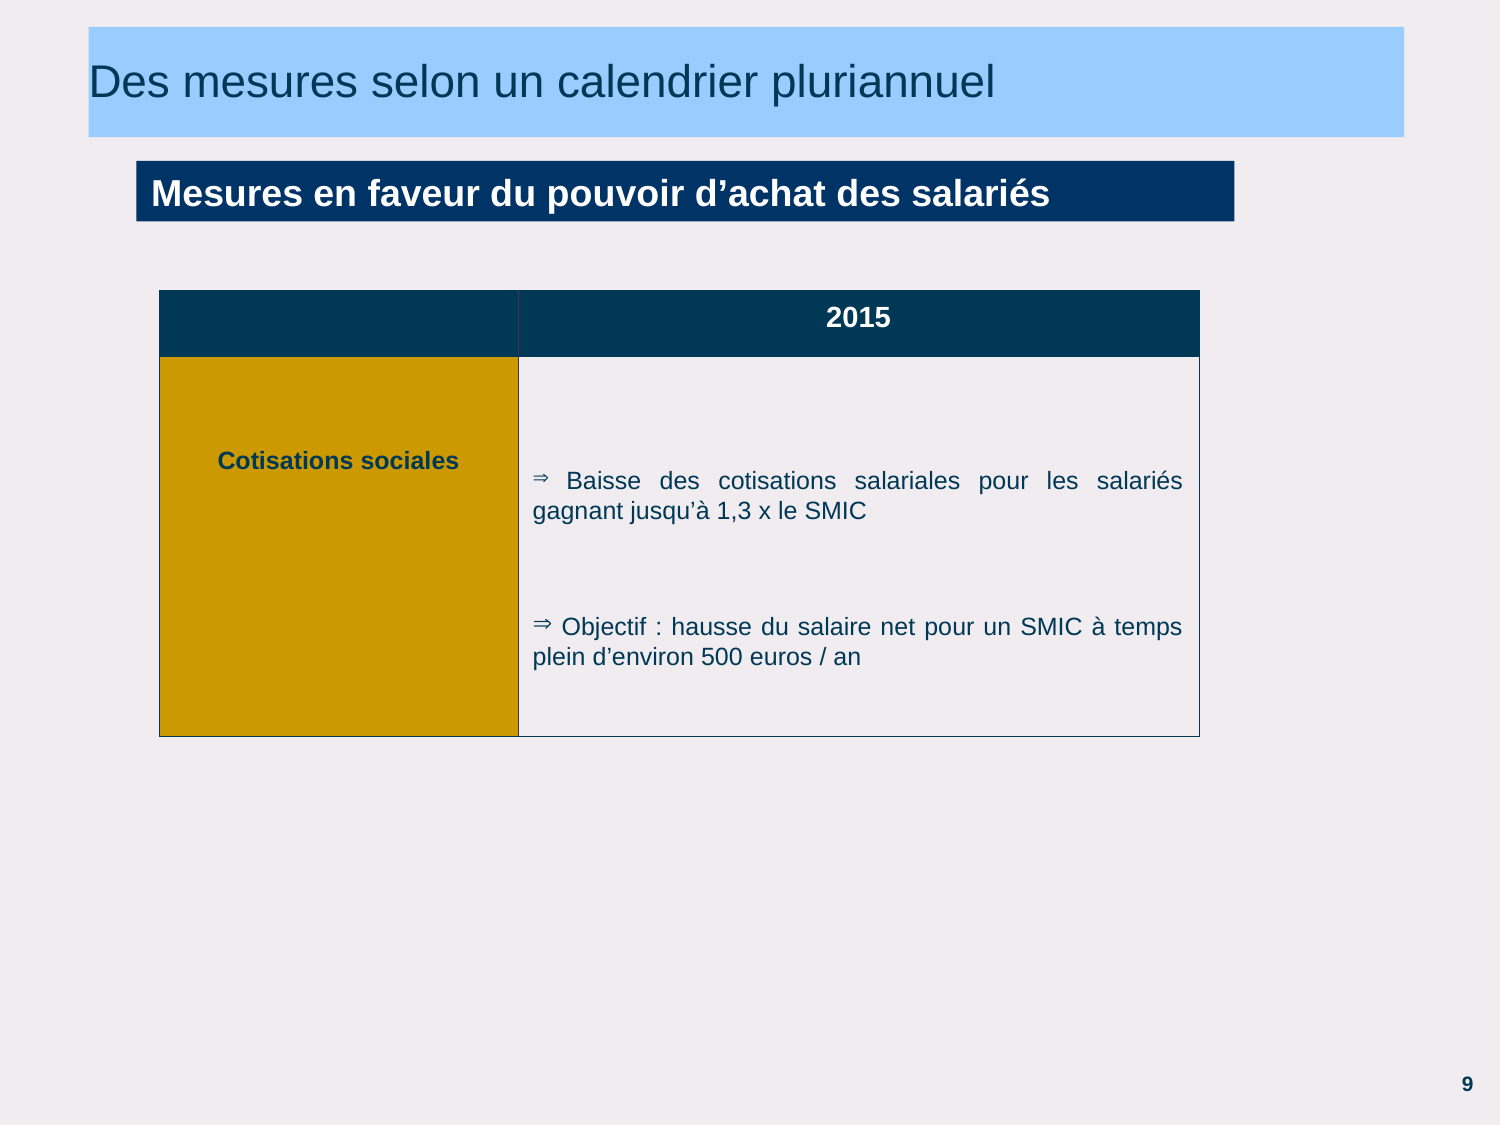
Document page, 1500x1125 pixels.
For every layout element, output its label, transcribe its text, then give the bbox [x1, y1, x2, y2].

text_box Des mesures selon un calendrier pluriannuel [88, 26, 1405, 138]
table_cell Cotisations sociales [160, 357, 518, 736]
table_header 2015 [519, 291, 1199, 355]
text_box Mesures en faveur du pouvoir d’achat des salariés [136, 160, 1235, 222]
table_header [160, 291, 518, 355]
table_cell Baisse des cotisations salariales pour les salariés gagnant jusqu’à 1,3 x le SMIC Objectif : hausse du salaire net pour un SMIC à temps plein d’environ 500 euros / an [519, 357, 1199, 736]
